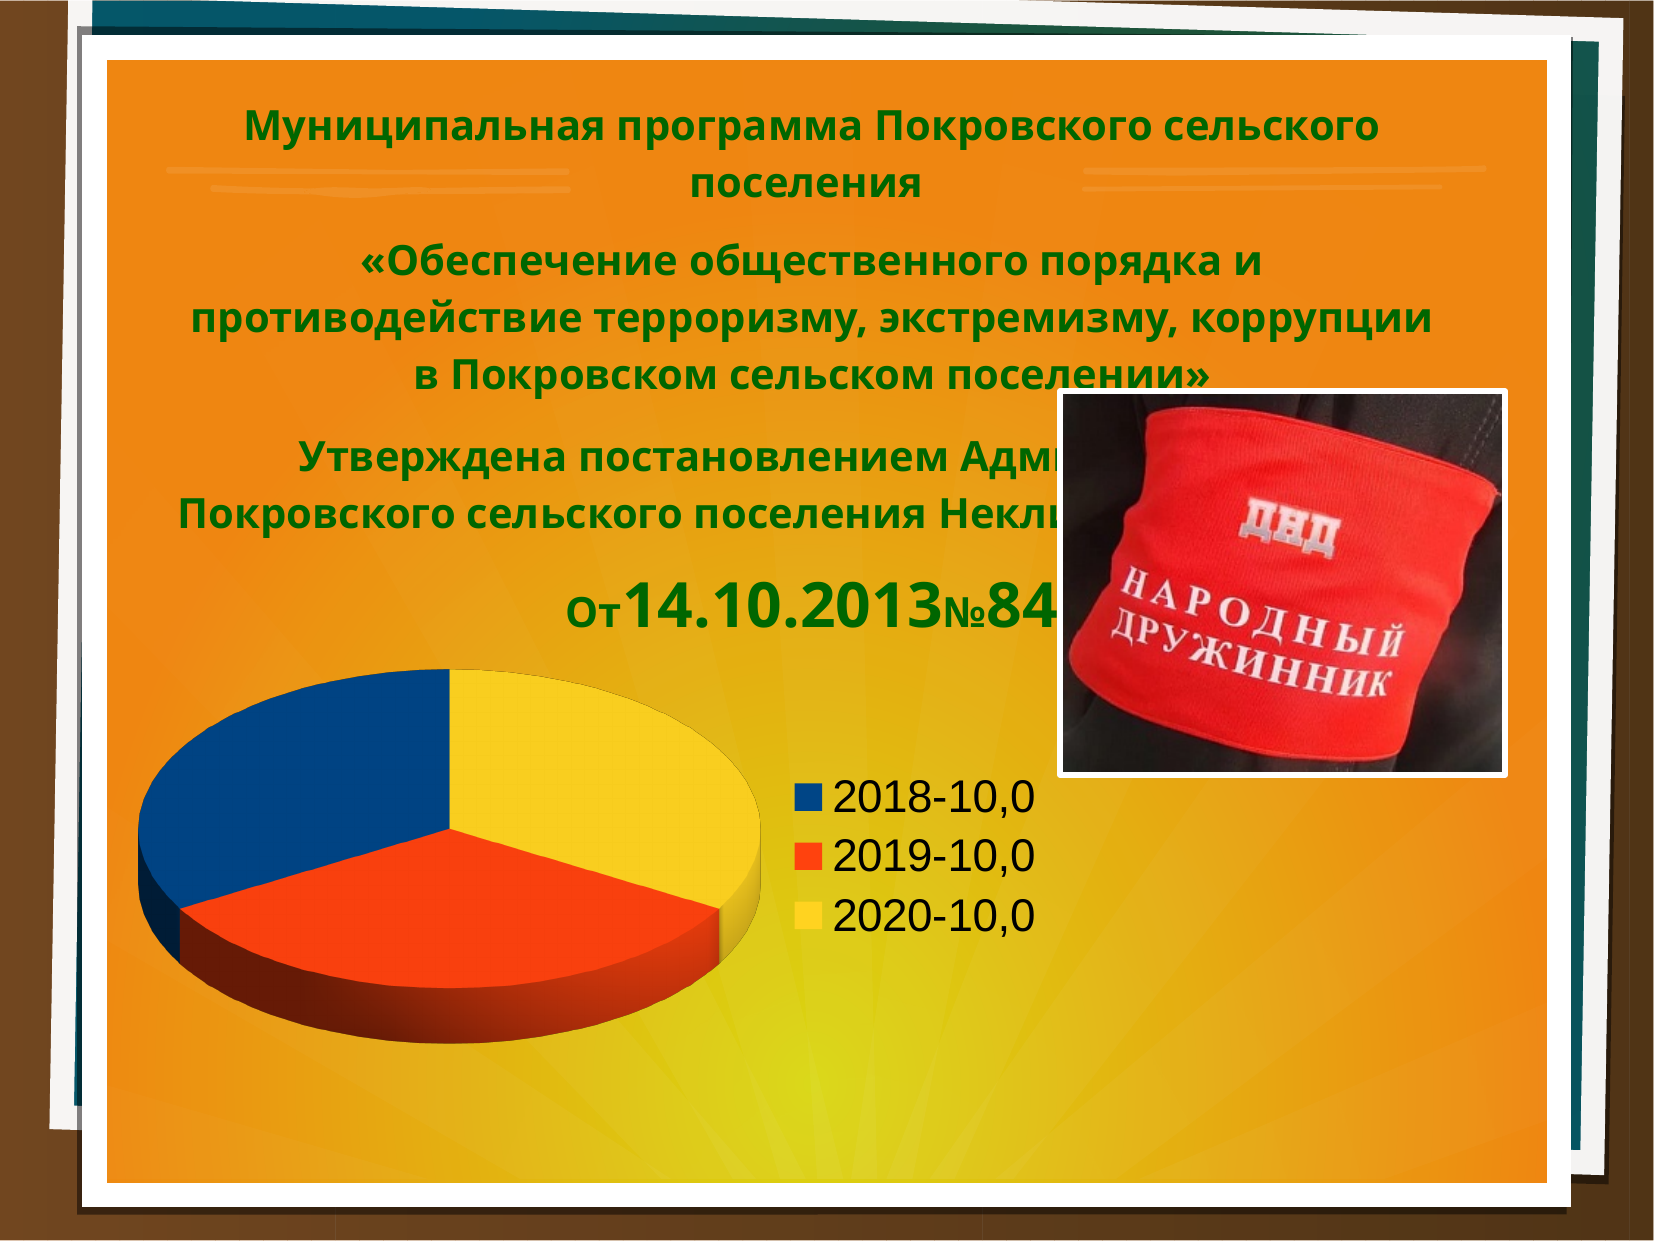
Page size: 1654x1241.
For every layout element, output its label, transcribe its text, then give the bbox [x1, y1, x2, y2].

chart [119, 561, 1063, 1152]
text_box Муниципальная программа Покровского сельского поселения «Обеспечение общественного порядка и противодействие терроризму, экстремизму, коррупции в Покровском сельском поселении» Утверждена постановлением Администрации Покровского сельского поселения Неклиновского района От14.10.2013№84 [147, 88, 1477, 541]
picture [1062, 394, 1503, 772]
